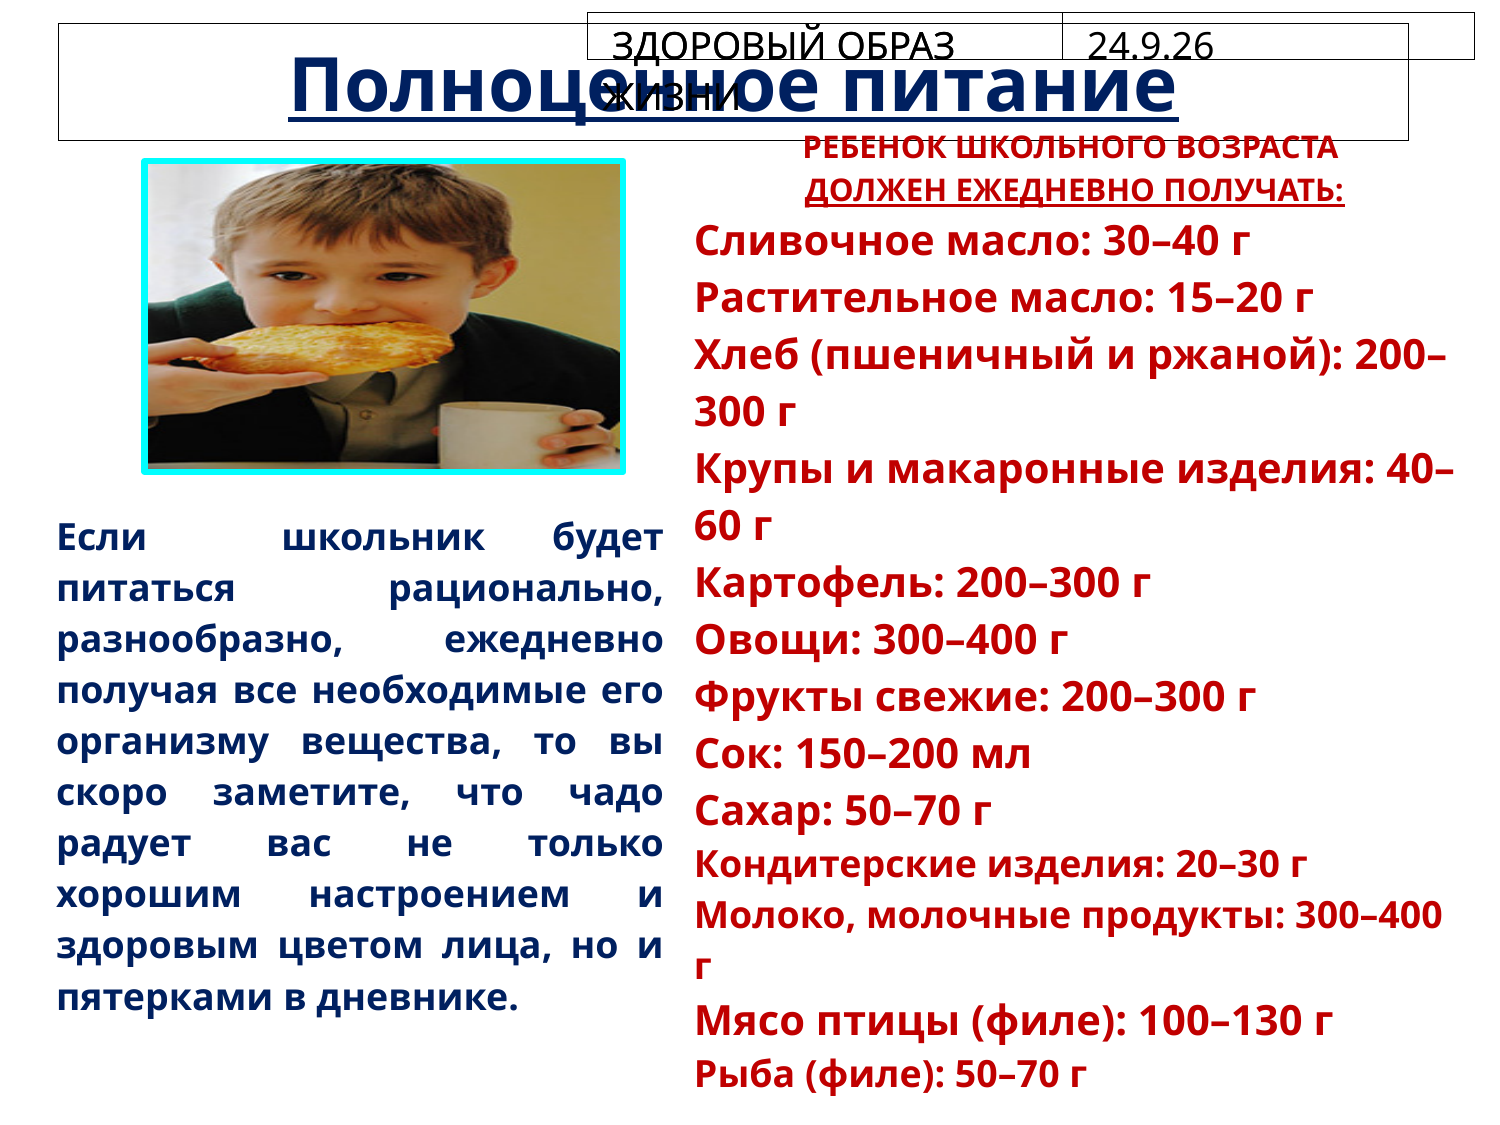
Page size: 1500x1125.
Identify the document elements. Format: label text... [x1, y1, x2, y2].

text_box РЕБЕНОК ШКОЛЬНОГО ВОЗРАСТА ДОЛЖЕН ЕЖЕДНЕВНО ПОЛУЧАТЬ: Сливочное масло: 30–40 г Растительное масло: 15–20 г Хлеб (пшеничный и ржаной): 200–300 г Крупы и макаронные изделия: 40–60 г Картофель: 200–300 г Овощи: 300–400 г Фрукты свежие: 200–300 г Сок: 150–200 мл Сахар: 50–70 г Кондитерские изделия: 20–30 г Молоко, молочные продукты: 300–400 г Мясо птицы (филе): 100–130 г Рыба (филе): 50–70 г [679, 118, 1471, 959]
title Полноценное питание [58, 23, 1409, 141]
text_box Если школьник будет питаться рационально, разнообразно, ежедневно получая все необходимые его организму вещества, то вы скоро заметите, что чадо радует вас не только хорошим настроением и здоровым цветом лица, но и пятерками в дневнике. [41, 503, 680, 1024]
footer ЗДОРОВЫЙ ОБРАЗ ЖИЗНИ [587, 12, 1063, 60]
picture [147, 164, 621, 469]
